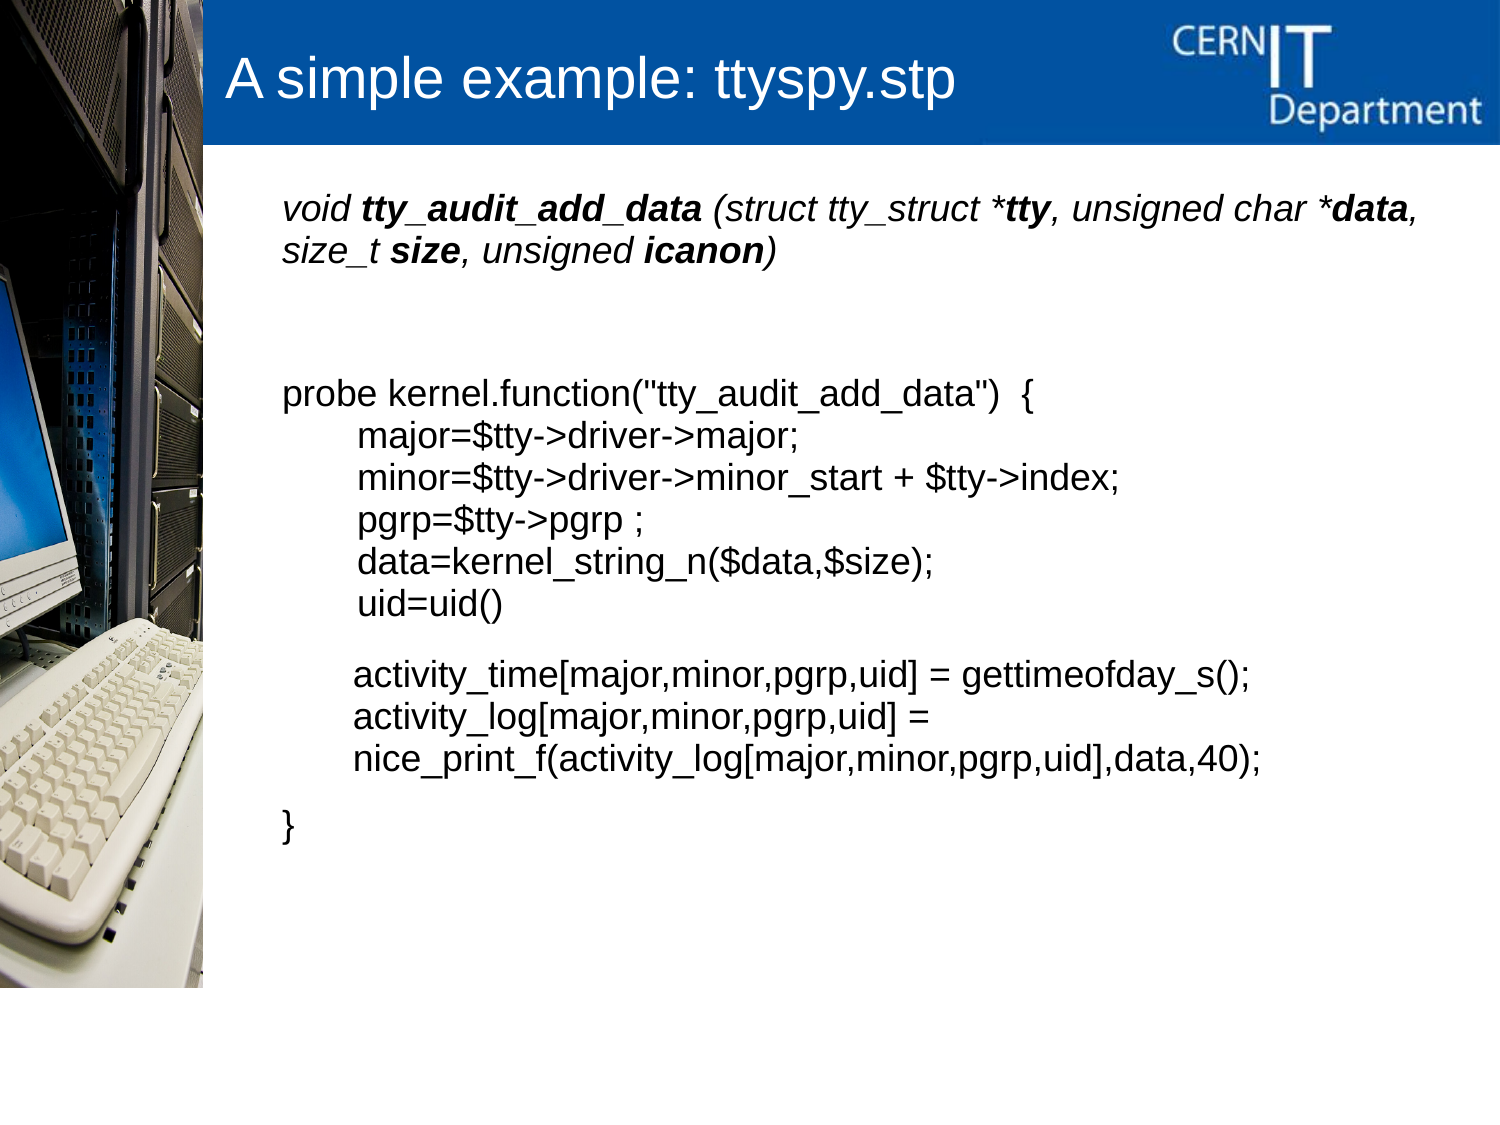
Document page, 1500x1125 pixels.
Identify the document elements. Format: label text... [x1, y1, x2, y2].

list void tty_audit_add_data (struct tty_struct *tty, unsigned char *data, size_t size, unsigned icanon) probe kernel.function("tty_audit_add_data") { major=$tty->driver->major; minor=$tty->driver->minor_start + $tty->index; pgrp=$tty->pgrp ; data=kernel_string_n($data,$size); uid=uid() activity_time[major,minor,pgrp,uid] = gettimeofday_s(); activity_log[major,minor,pgrp,uid] = nice_print_f(activity_log[major,minor,pgrp,uid],data,40); } [211, 187, 1449, 931]
picture [0, 0, 1500, 988]
title A simple example: ttyspy.stp [225, 44, 1088, 113]
